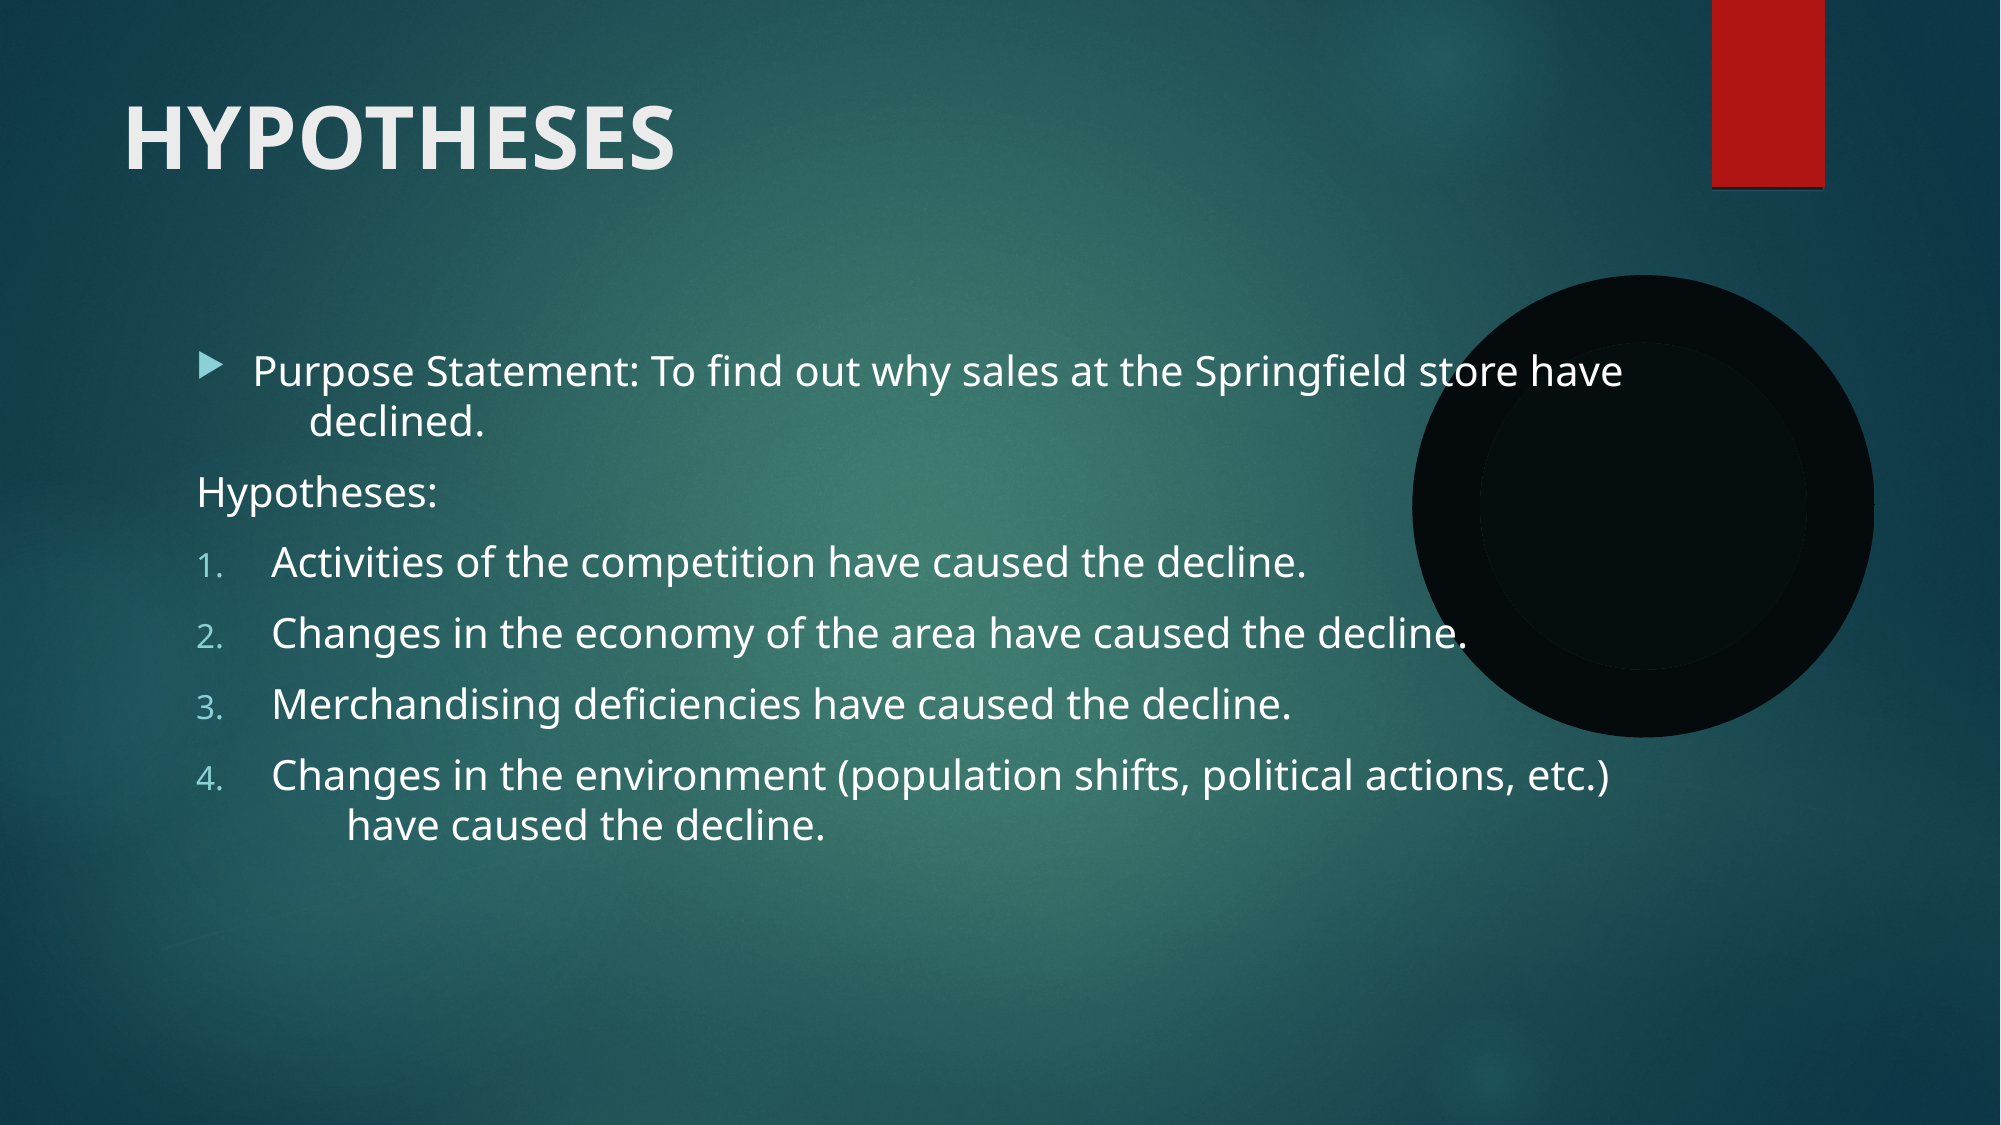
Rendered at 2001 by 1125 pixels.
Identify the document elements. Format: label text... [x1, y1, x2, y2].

title HYPOTHESES [106, 74, 1649, 305]
list Purpose Statement: To find out why sales at the Springfield store have declined. Hypotheses: Activities of the competition have caused the decline. Changes in the economy of the area have caused the decline. Merchandising deficiencies have caused the decline. Changes in the environment (population shifts, political actions, etc.) have caused the decline. [181, 336, 1649, 1026]
